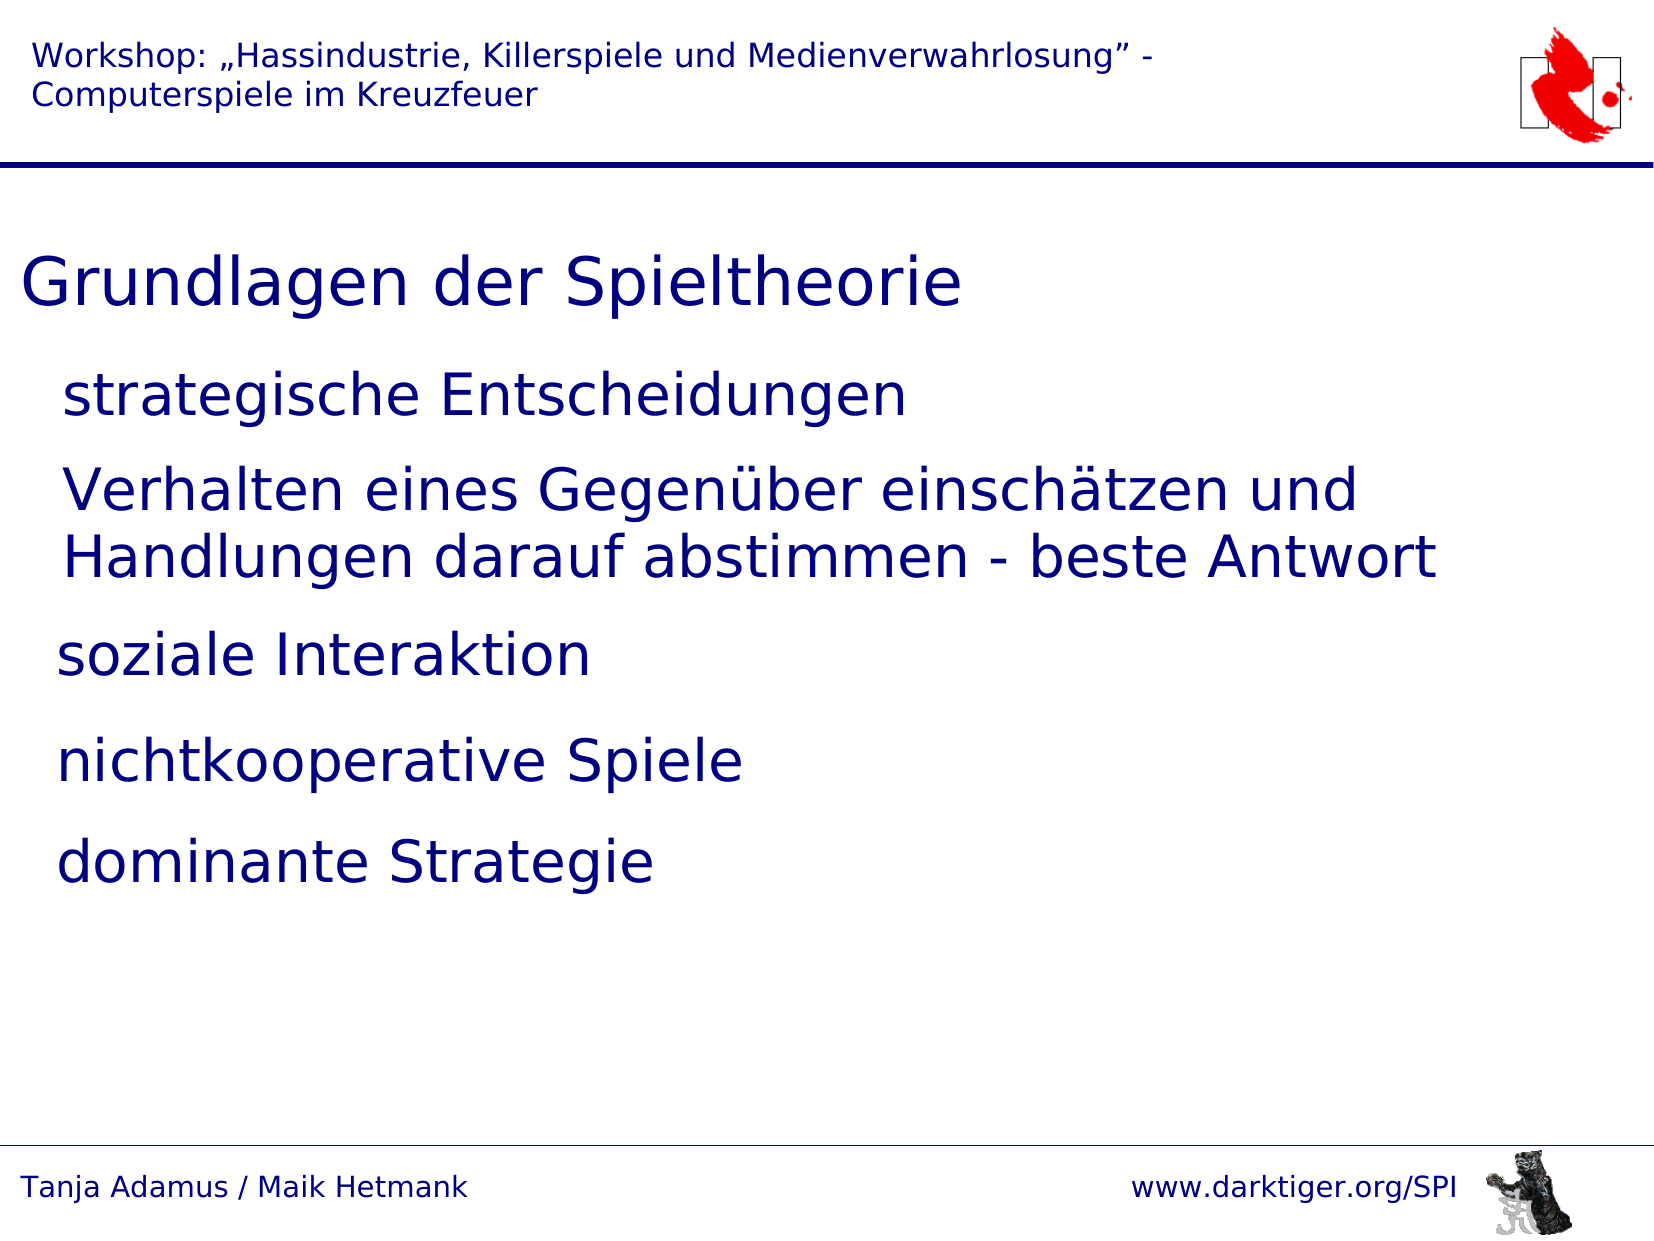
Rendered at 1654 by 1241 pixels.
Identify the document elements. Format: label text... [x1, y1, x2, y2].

text_box nichtkooperative Spiele [41, 720, 1418, 820]
text_box dominante Strategie [41, 820, 1418, 922]
text_box Verhalten eines Gegenüber einschätzen und Handlungen darauf abstimmen - beste Antwort [47, 448, 1483, 600]
text_box strategische Entscheidungen [47, 354, 1536, 437]
picture [1486, 1150, 1572, 1235]
picture [1503, 16, 1632, 148]
text_box soziale Interaktion [41, 614, 1418, 715]
text_box Workshop: „Hassindustrie, Killerspiele und Medienverwahrlosung” - Computerspiele im Kreuzfeuer [16, 29, 1418, 178]
text_box Grundlagen der Spieltheorie [5, 236, 1365, 329]
